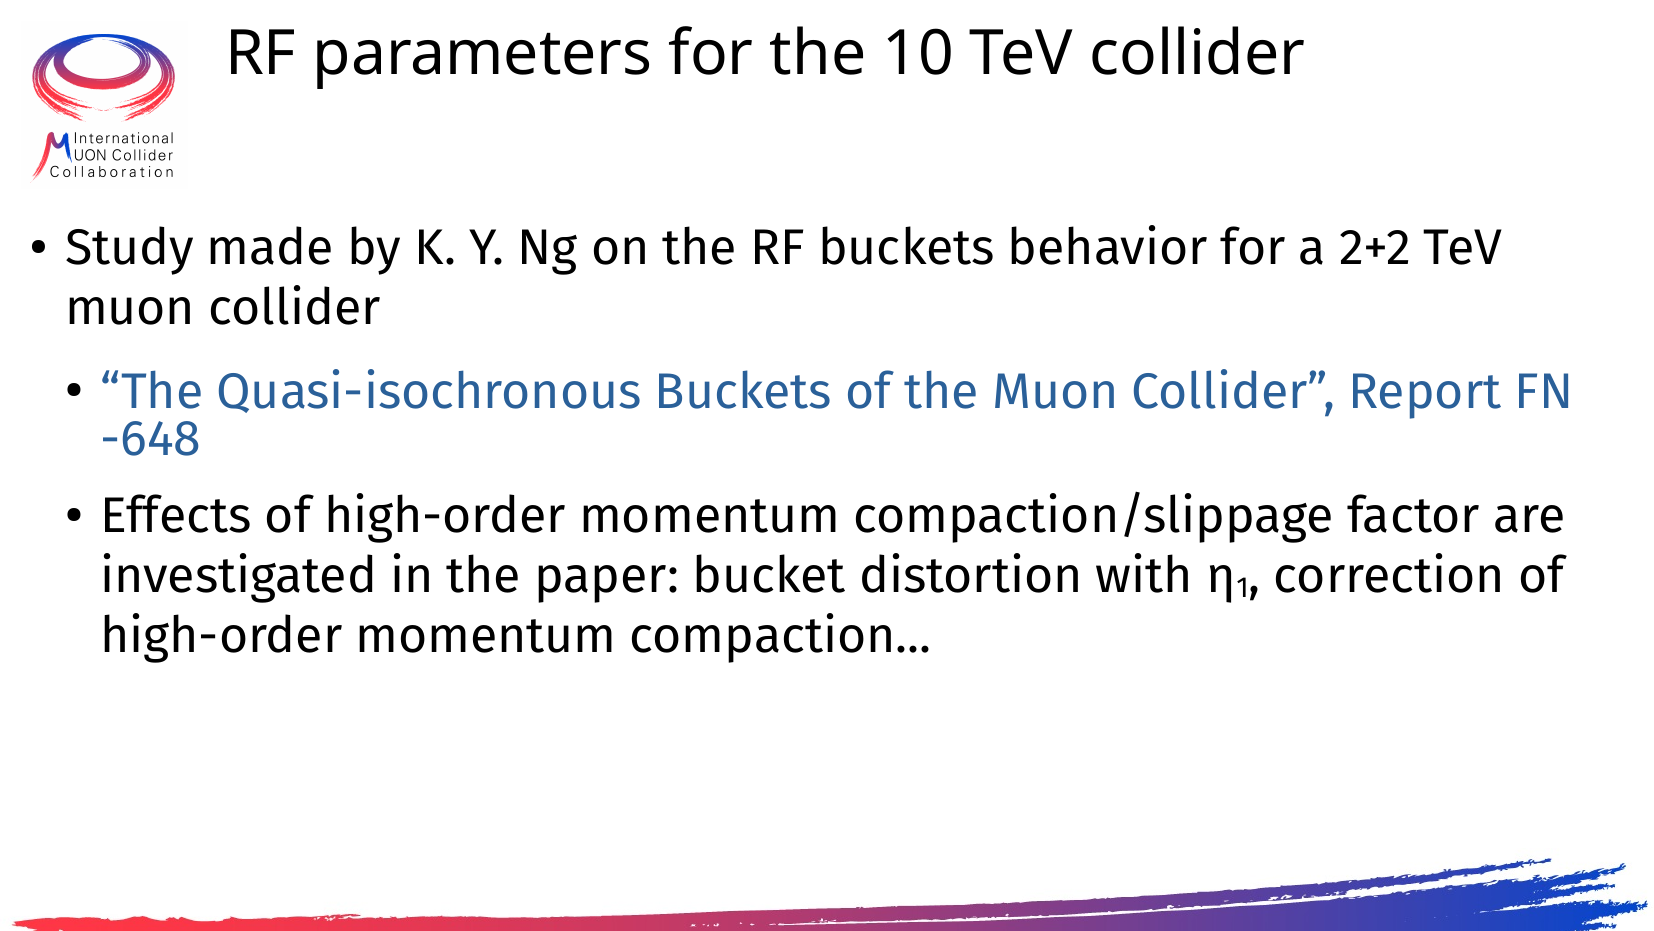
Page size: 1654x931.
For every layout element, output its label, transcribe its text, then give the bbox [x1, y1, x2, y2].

list Study made by K. Y. Ng on the RF buckets behavior for a 2+2 TeV muon collider “The Quasi-isochronous Buckets of the Muon Collider”, Report FN-648 Effects of high-order momentum compaction/slippage factor are investigated in the paper: bucket distortion with η1, correction of high-order momentum compaction... [0, 217, 1580, 843]
text_box [1121, 505, 1152, 576]
picture [21, 21, 188, 189]
picture [0, 848, 1654, 931]
title RF parameters for the 10 TeV collider [225, 7, 1571, 217]
